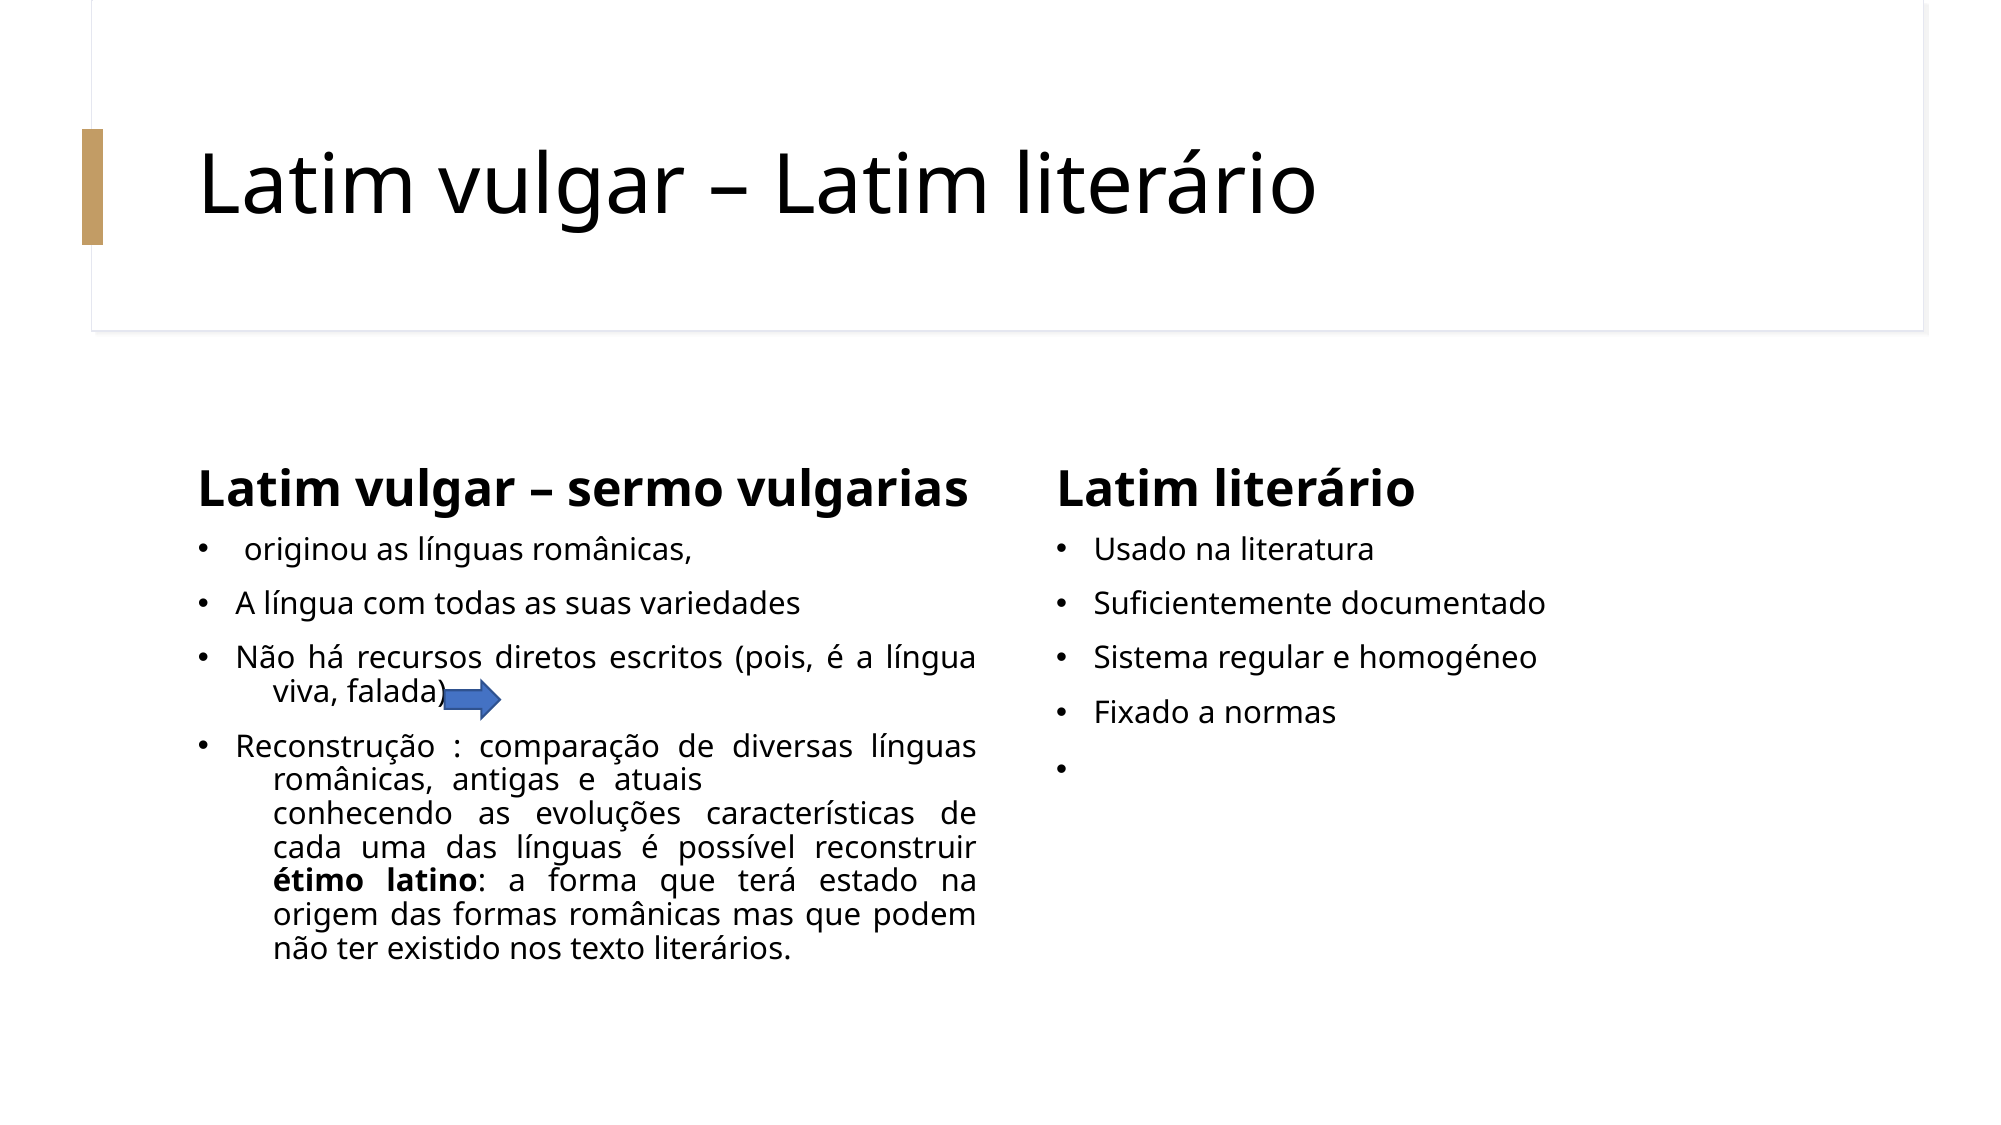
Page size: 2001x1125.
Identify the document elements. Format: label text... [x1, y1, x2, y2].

title Latim vulgar – Latim literário [183, 90, 1852, 284]
list Latim literário [1041, 389, 1852, 525]
text_box [444, 680, 501, 719]
list Latim vulgar – sermo vulgarias [183, 389, 994, 525]
list originou as línguas românicas, A língua com todas as suas variedades Não há recursos diretos escritos (pois, é a língua viva, falada) Reconstrução : comparação de diversas línguas românicas, antigas e atuais conhecendo as evoluções características de cada uma das línguas é possível reconstruir étimo latino: a forma que terá estado na origem das formas românicas mas que podem não ter existido nos texto literários. [183, 525, 994, 1013]
list Usado na literatura Suficientemente documentado Sistema regular e homogéneo Fixado a normas [1041, 525, 1852, 1013]
